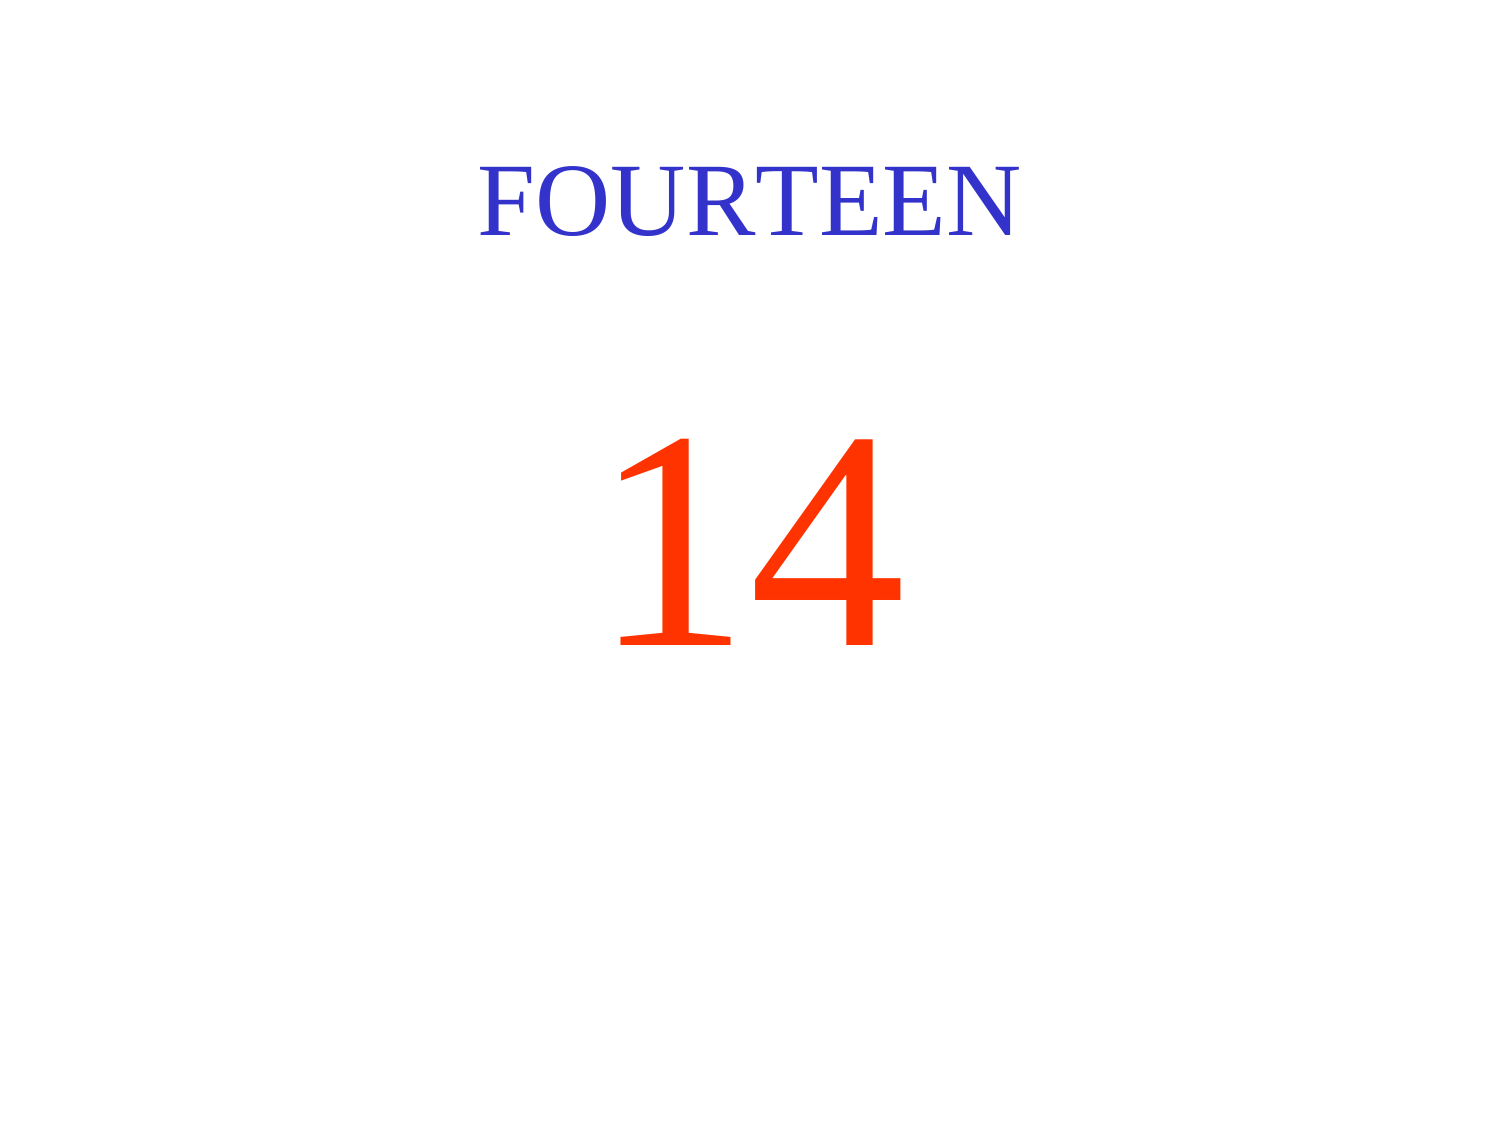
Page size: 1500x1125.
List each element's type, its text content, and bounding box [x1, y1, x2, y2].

list 14 [112, 324, 1388, 1000]
title FOURTEEN [112, 99, 1388, 288]
